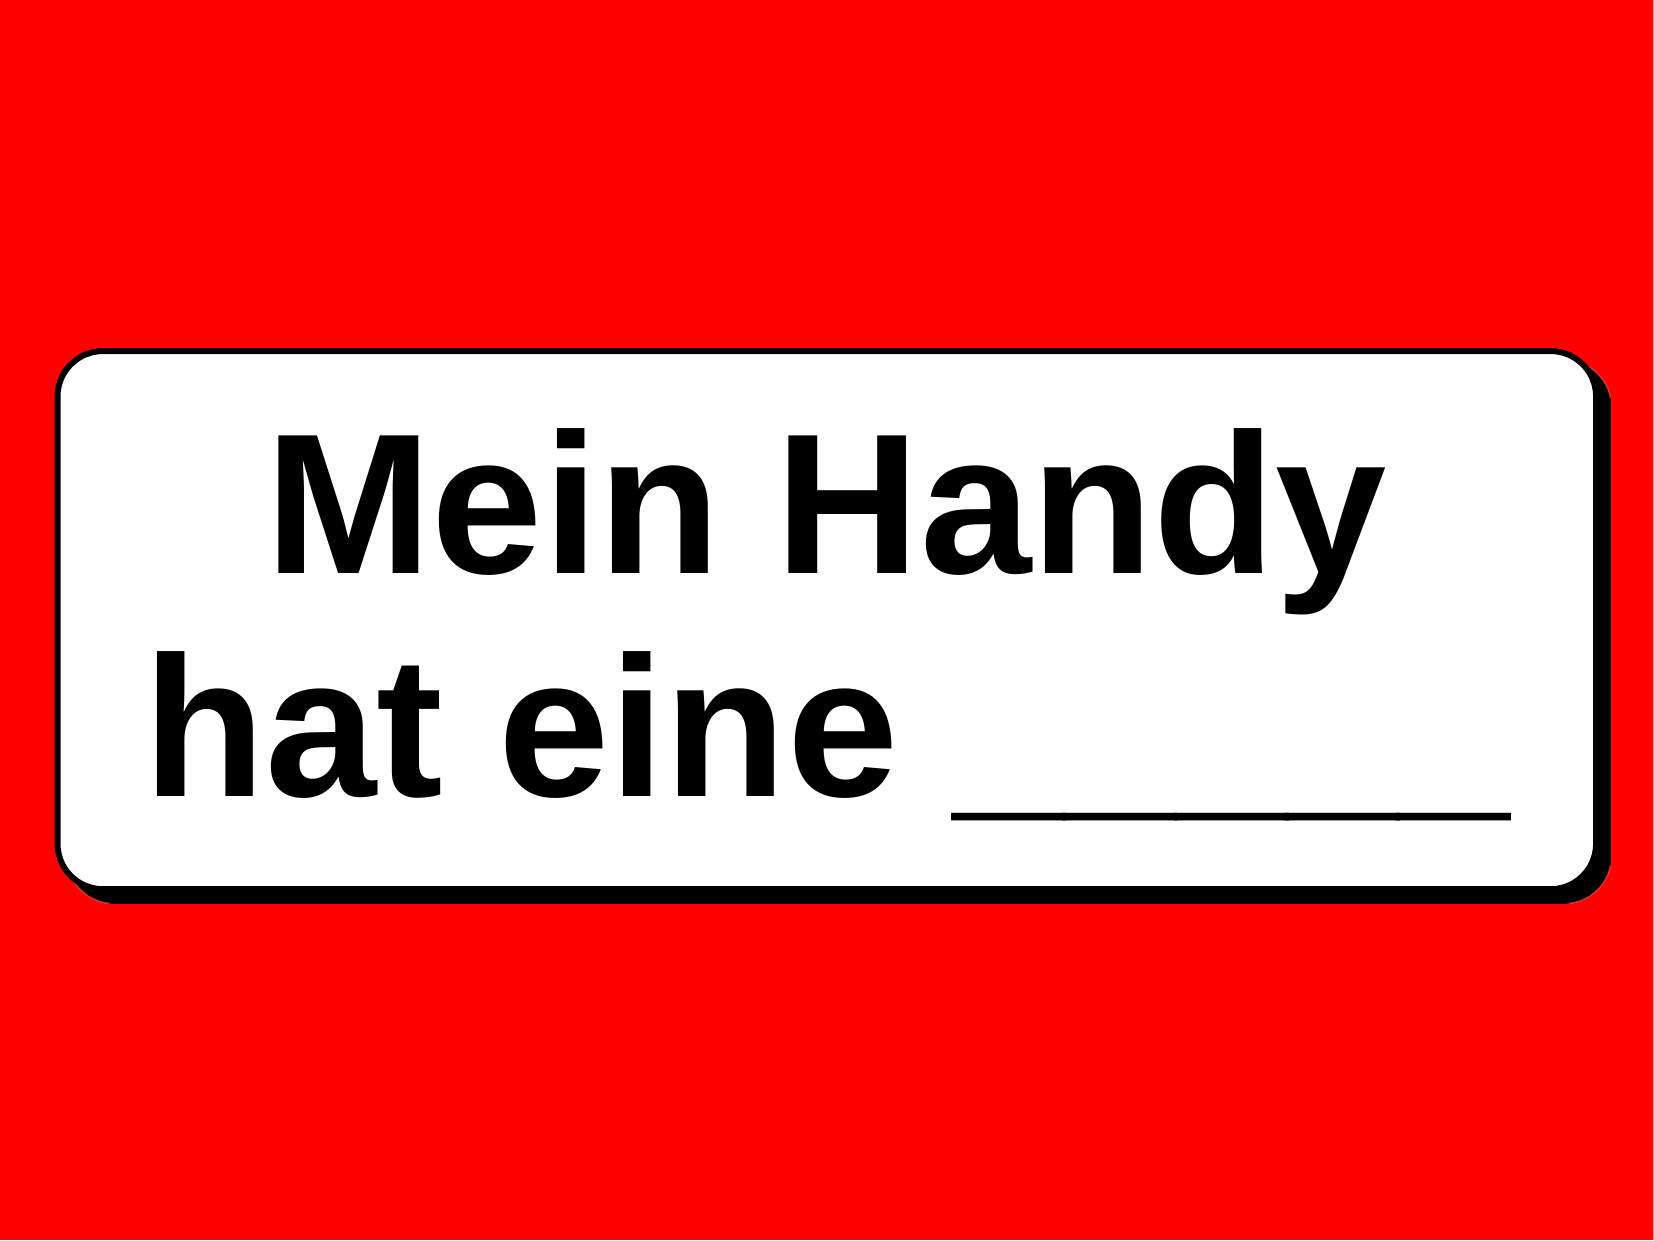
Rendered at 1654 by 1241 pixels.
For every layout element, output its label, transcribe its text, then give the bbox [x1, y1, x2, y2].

text_box [57, 351, 1597, 890]
text_box Mein Handy hat eine _____ [112, 384, 1542, 847]
